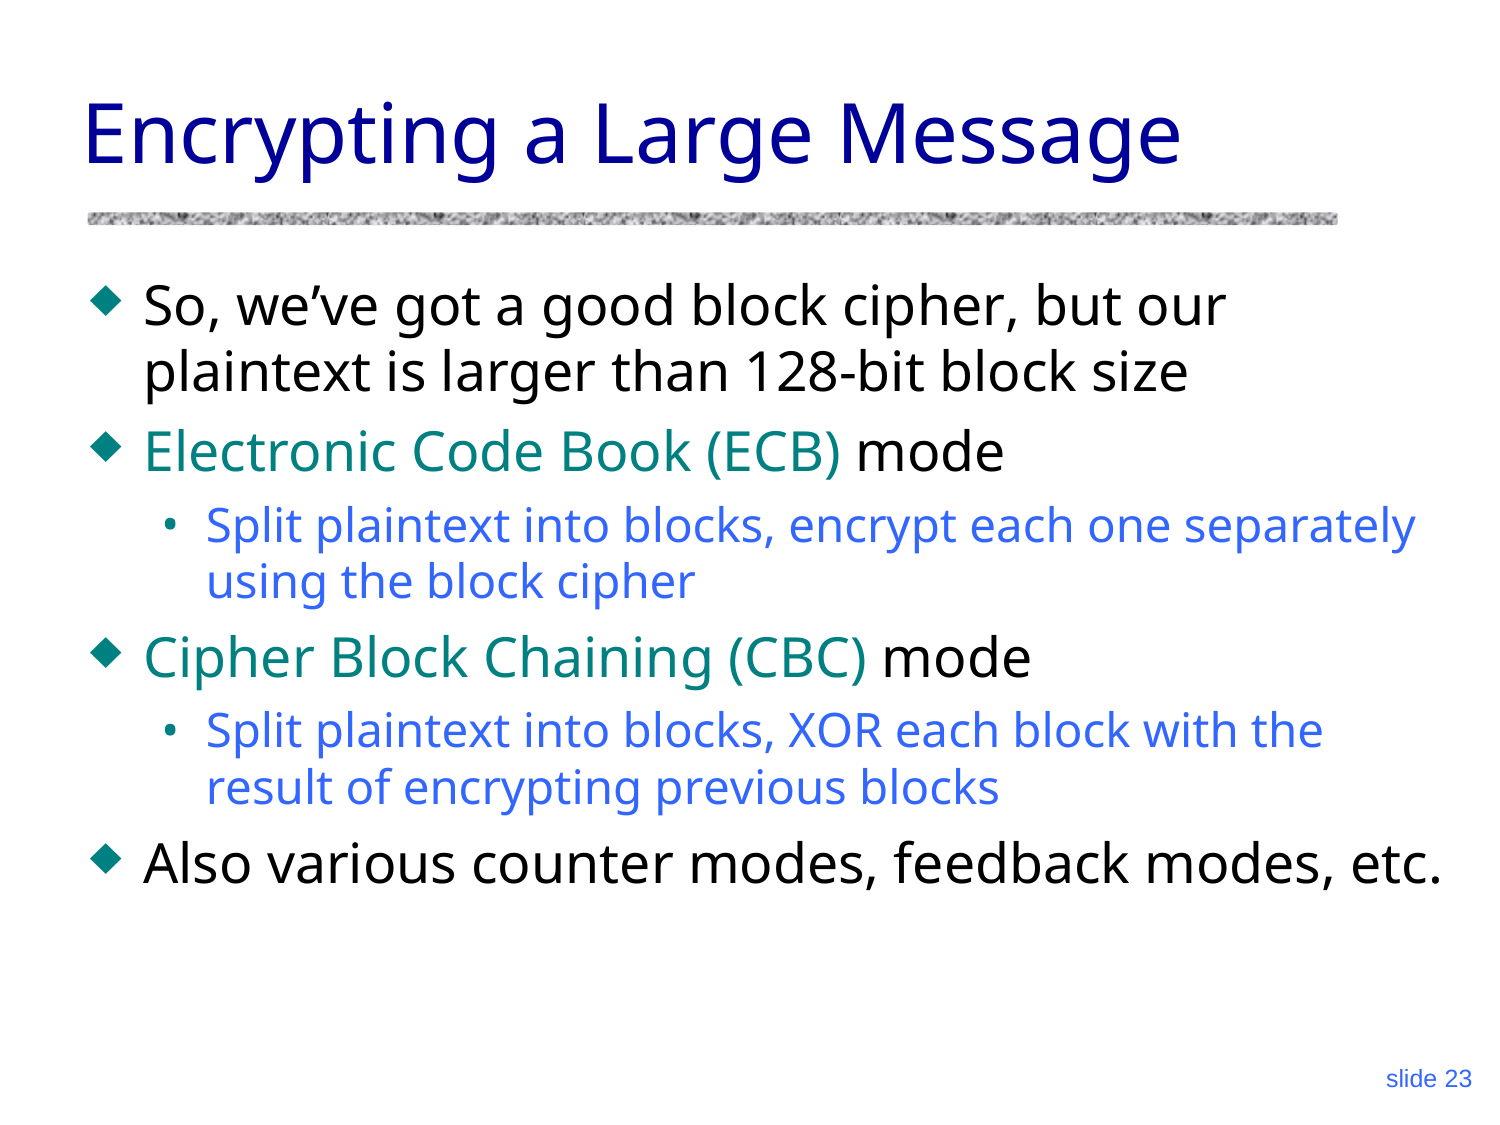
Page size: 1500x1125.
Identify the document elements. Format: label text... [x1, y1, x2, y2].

title Encrypting a Large Message [66, 37, 1342, 188]
text_box slide <number> [1174, 1025, 1488, 1101]
picture [87, 212, 1338, 226]
list So, we’ve got a good block cipher, but our plaintext is larger than 128-bit block size Electronic Code Book (ECB) mode Split plaintext into blocks, encrypt each one separately using the block cipher Cipher Block Chaining (CBC) mode Split plaintext into blocks, XOR each block with the result of encrypting previous blocks Also various counter modes, feedback modes, etc. [74, 262, 1463, 975]
